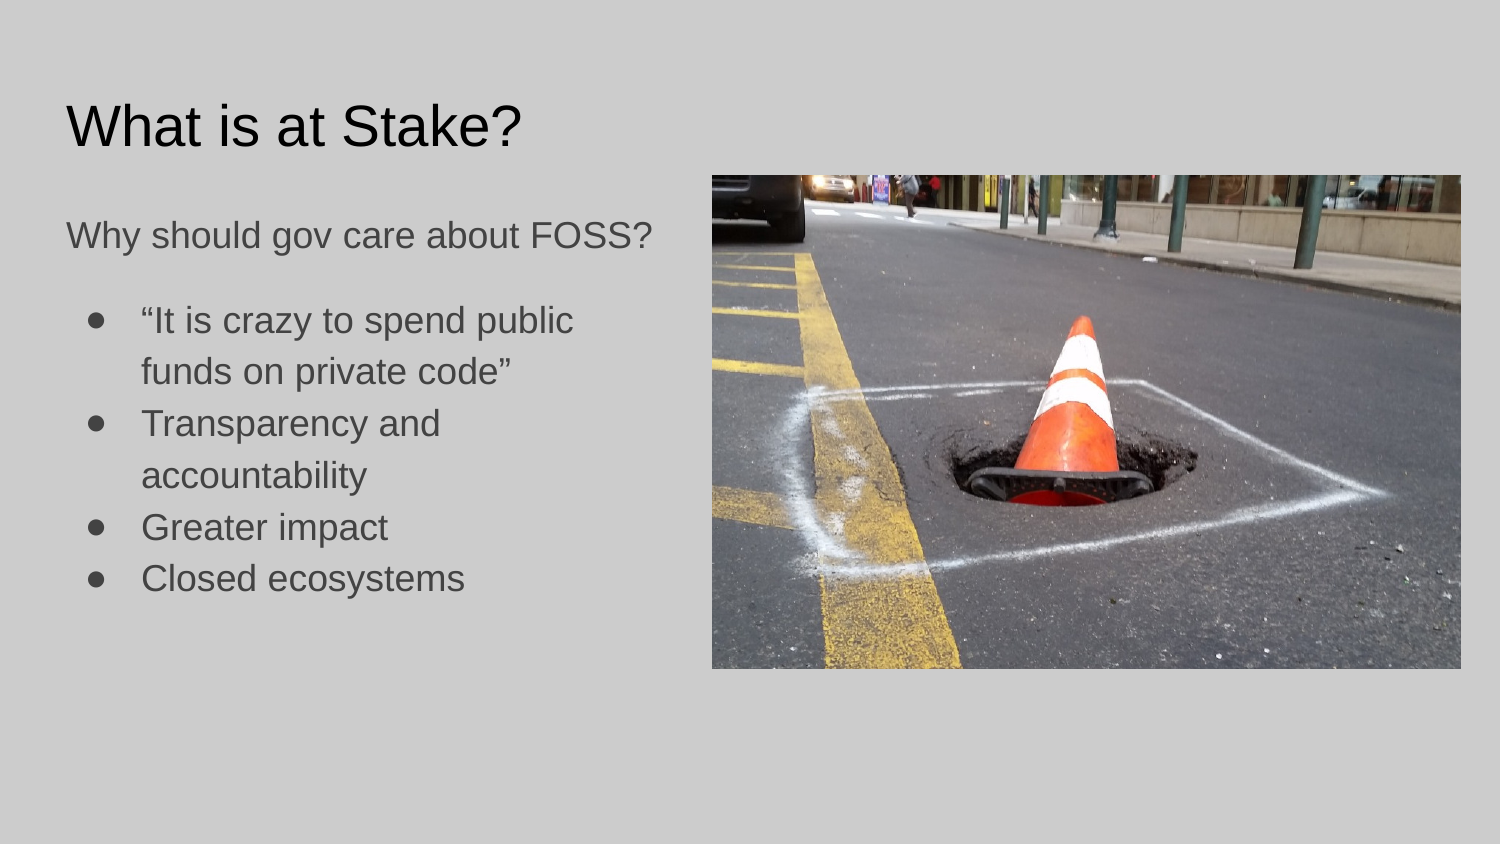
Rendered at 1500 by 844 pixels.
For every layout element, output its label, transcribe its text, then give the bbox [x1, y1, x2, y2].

list Why should gov care about FOSS? “It is crazy to spend public funds on private code” Transparency and accountability Greater impact Closed ecosystems [51, 189, 685, 750]
picture [712, 175, 1461, 669]
title What is at Stake? [51, 72, 1449, 167]
